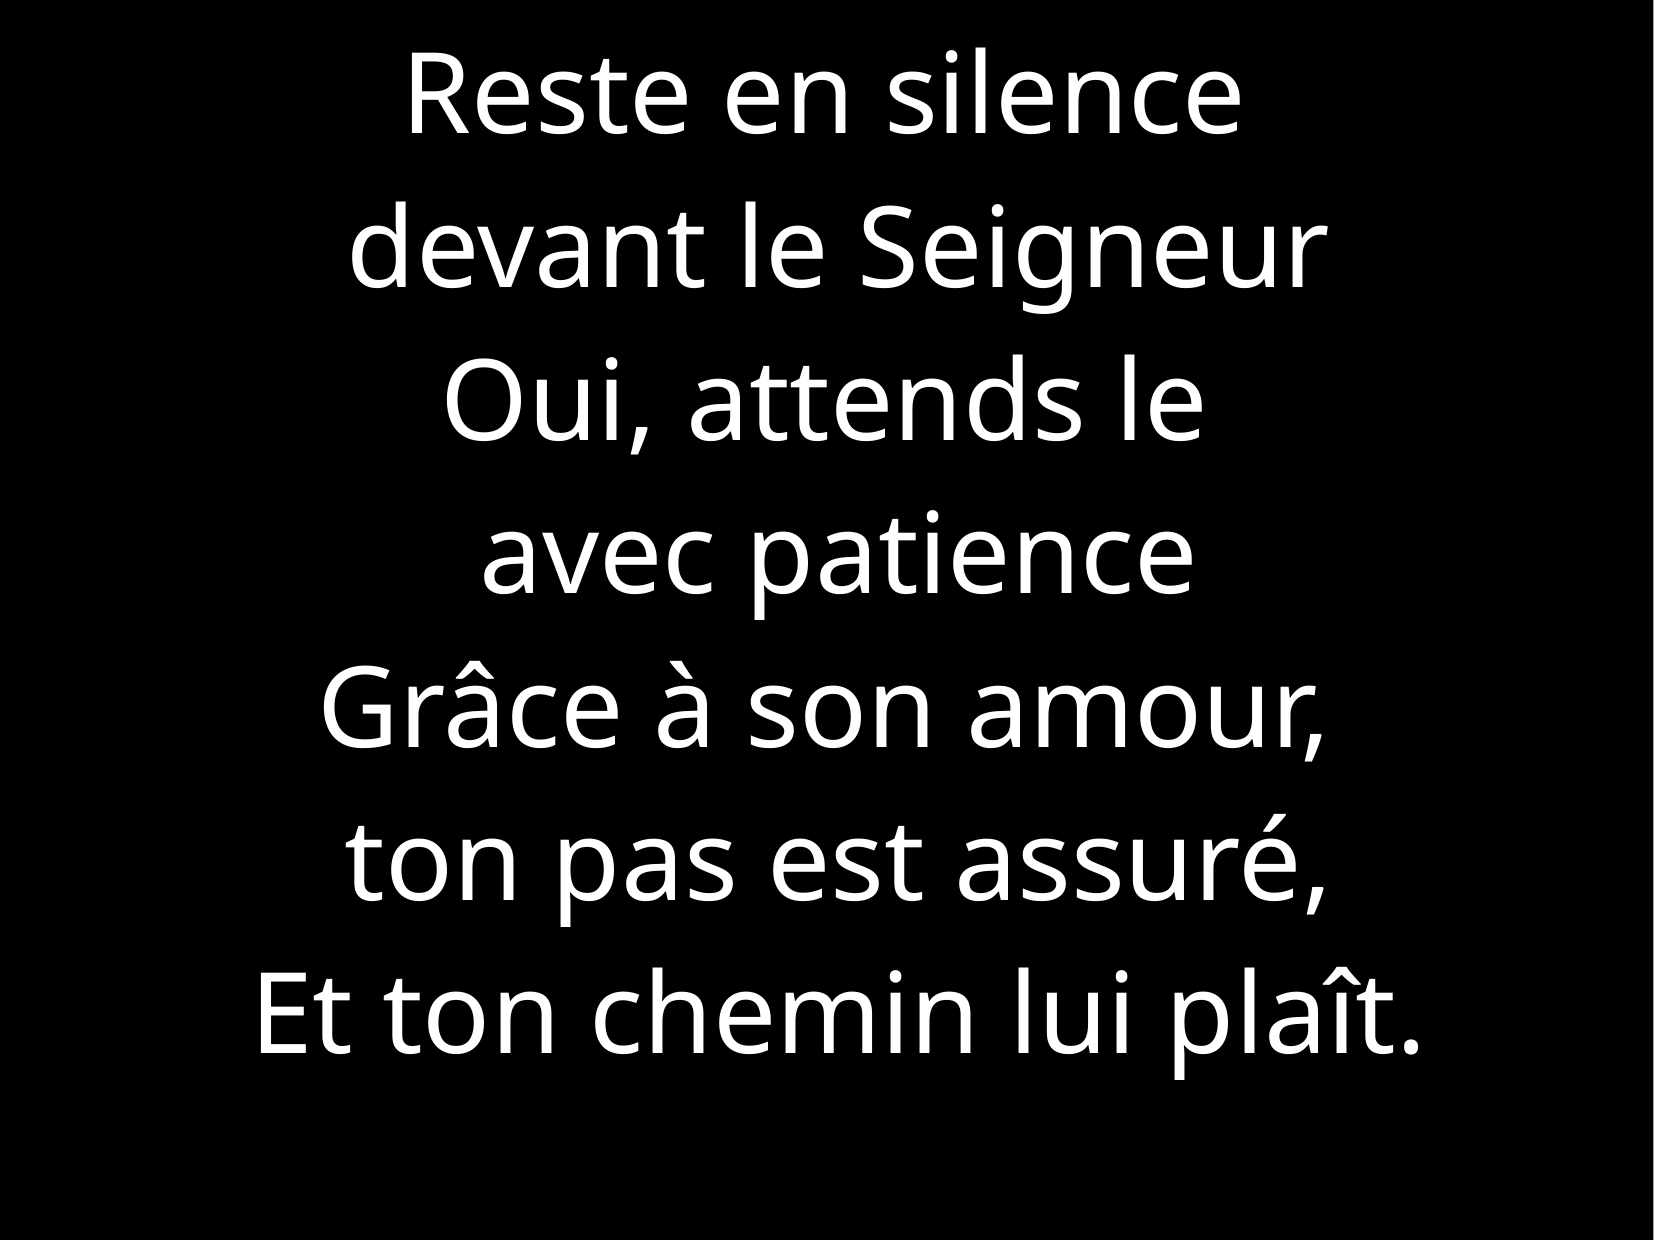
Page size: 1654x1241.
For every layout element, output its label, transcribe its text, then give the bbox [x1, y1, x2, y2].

list Reste en silence devant le Seigneur Oui, attends le avec patience Grâce à son amour, ton pas est assuré, Et ton chemin lui plaît. [95, 13, 1584, 1241]
